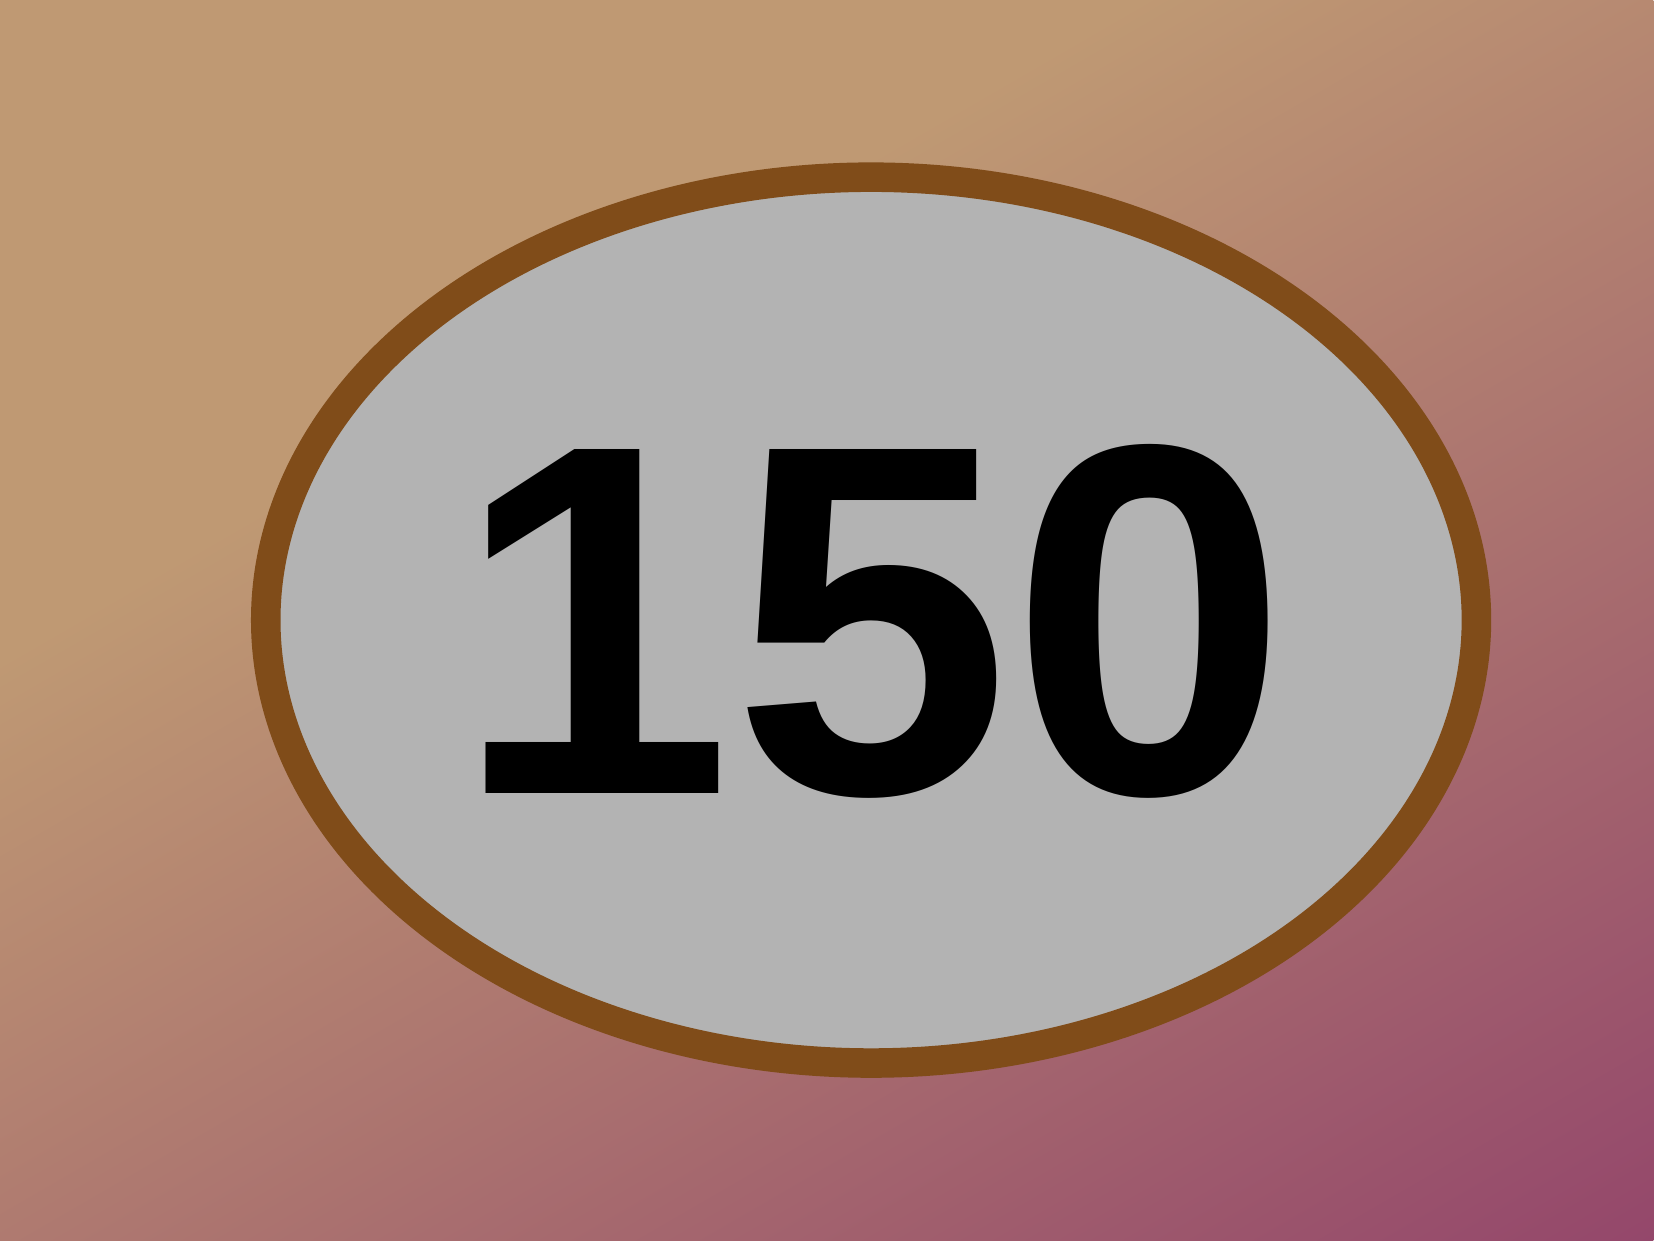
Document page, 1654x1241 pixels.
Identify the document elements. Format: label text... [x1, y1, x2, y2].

text_box 150 [265, 177, 1477, 1064]
